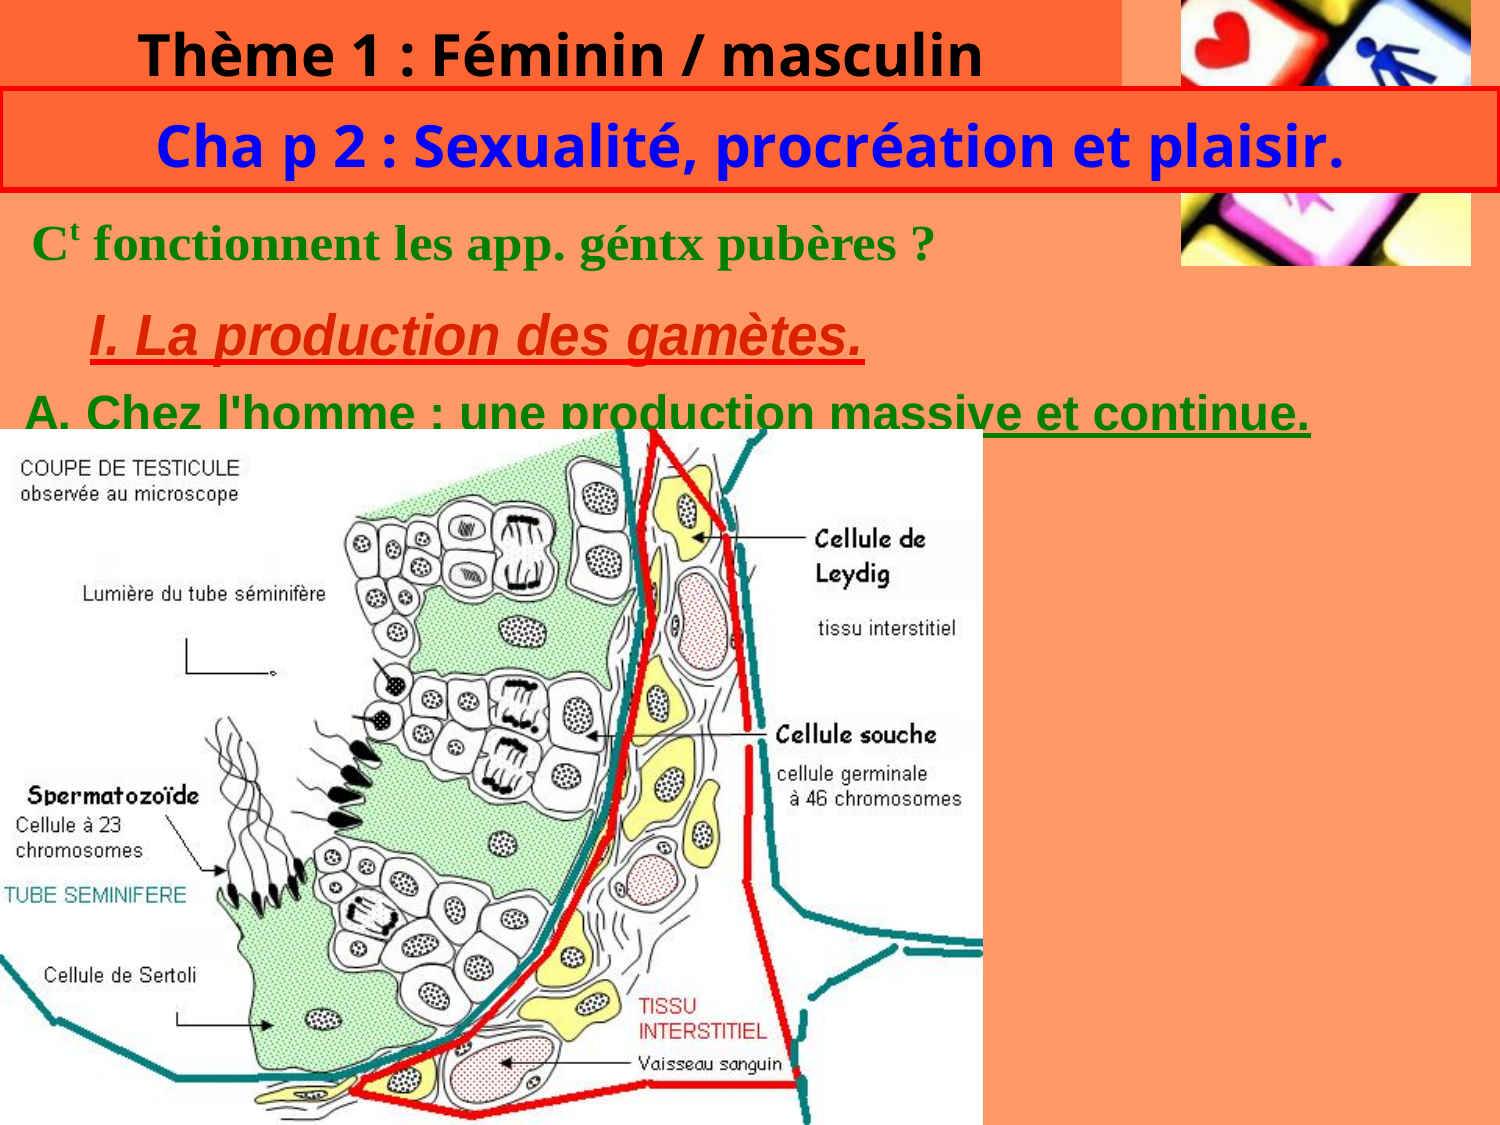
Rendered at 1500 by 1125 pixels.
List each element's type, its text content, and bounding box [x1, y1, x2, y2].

text_box Cha p 2 : Sexualité, procréation et plaisir. [0, 88, 1500, 191]
text_box Thème 1 : Féminin / masculin [0, 0, 1122, 88]
picture [1181, 191, 1471, 266]
chart [29, 213, 1388, 278]
picture [0, 429, 983, 1125]
chart [88, 301, 1034, 367]
picture [1181, 0, 1471, 88]
chart [22, 383, 1500, 498]
